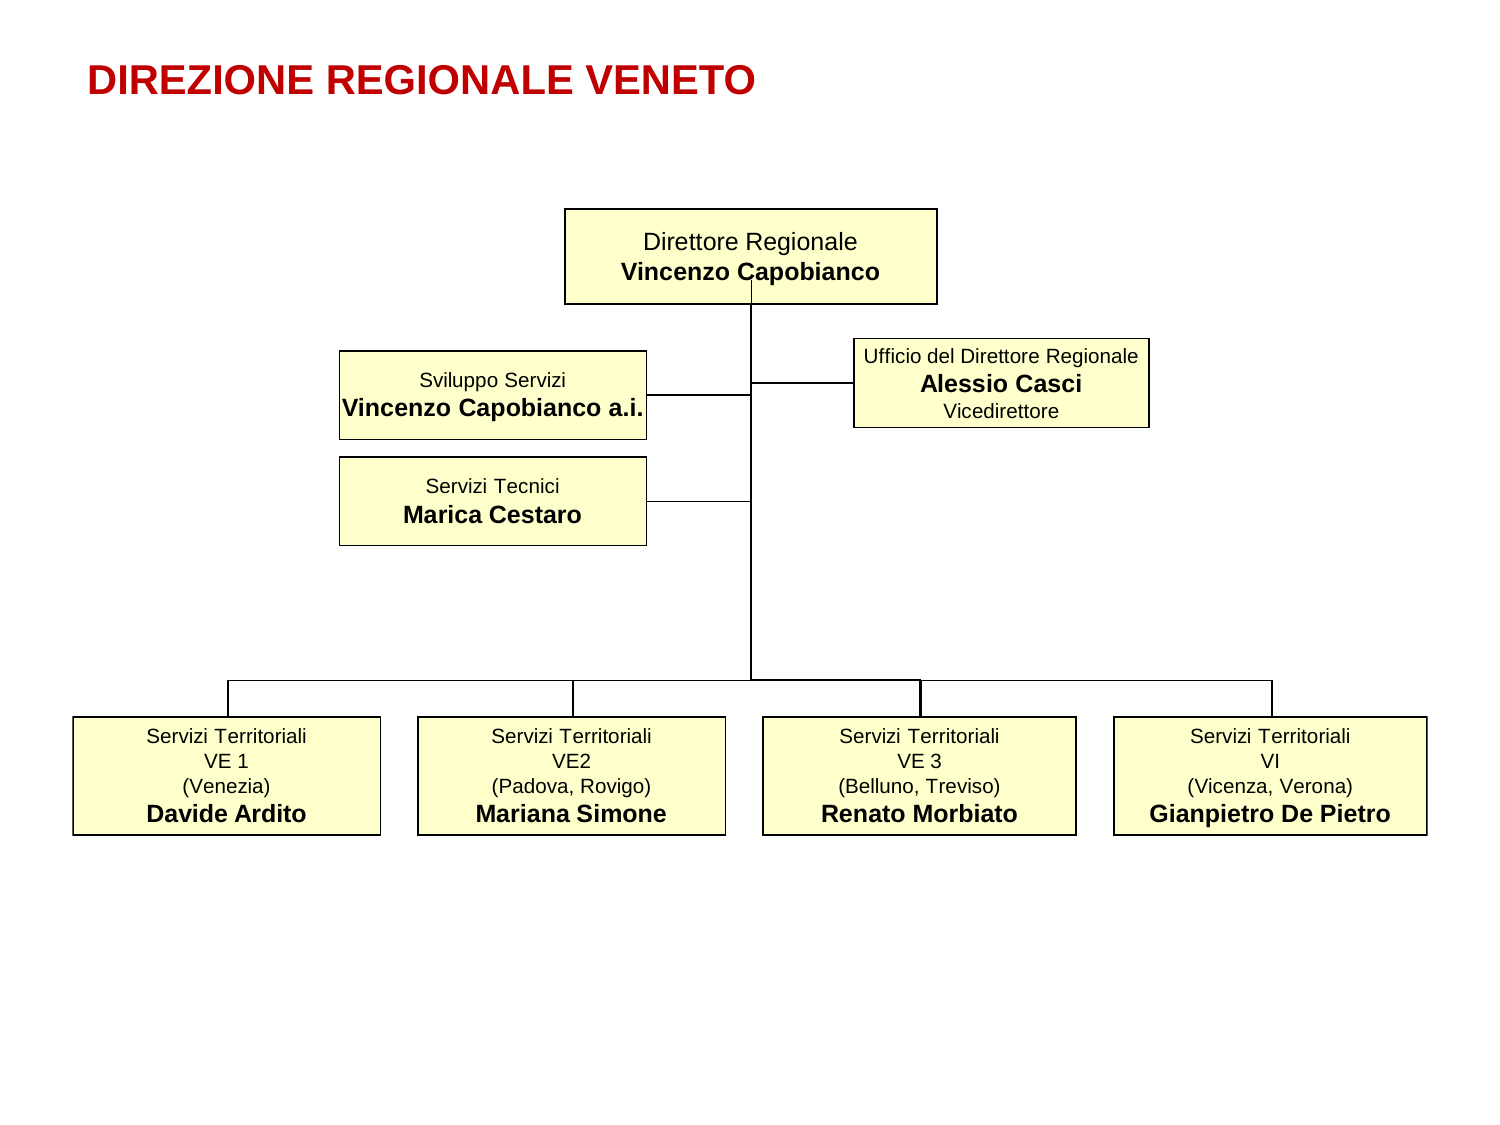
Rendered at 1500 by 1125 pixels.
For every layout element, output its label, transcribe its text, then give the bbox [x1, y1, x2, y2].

title DIREZIONE REGIONALE VENETO [72, 45, 1462, 128]
picture [72, 208, 1428, 844]
